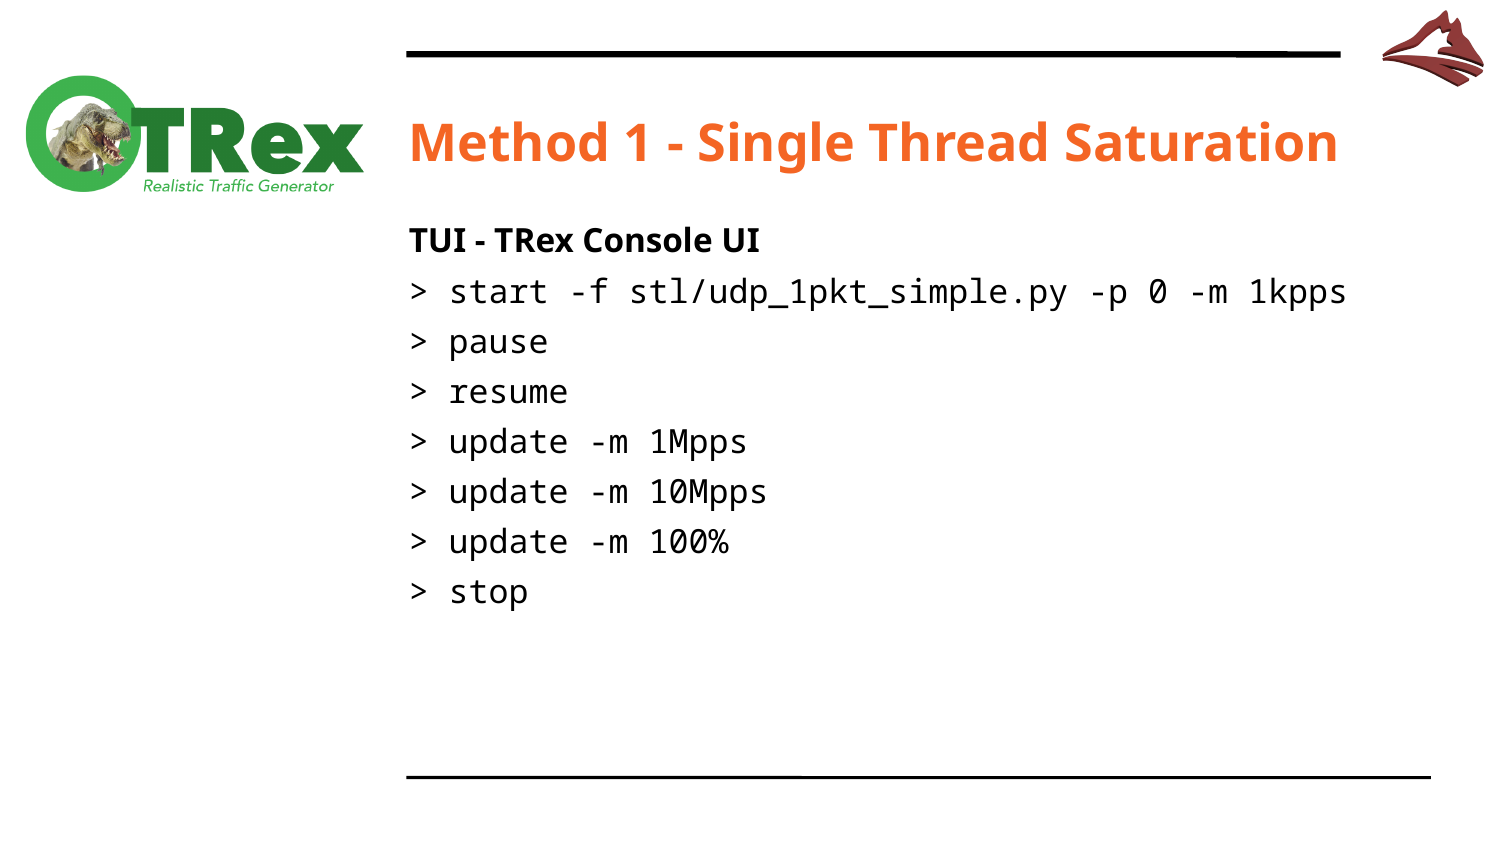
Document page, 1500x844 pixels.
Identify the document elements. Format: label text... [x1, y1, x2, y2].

picture [15, 66, 375, 199]
picture [1382, 10, 1484, 87]
title Method 1 - Single Thread Saturation [393, 94, 1431, 199]
list TUI - TRex Console UI > start -f stl/udp_1pkt_simple.py -p 0 -m 1kpps > pause > resume > update -m 1Mpps > update -m 10Mpps > update -m 100% > stop [393, 199, 1431, 756]
